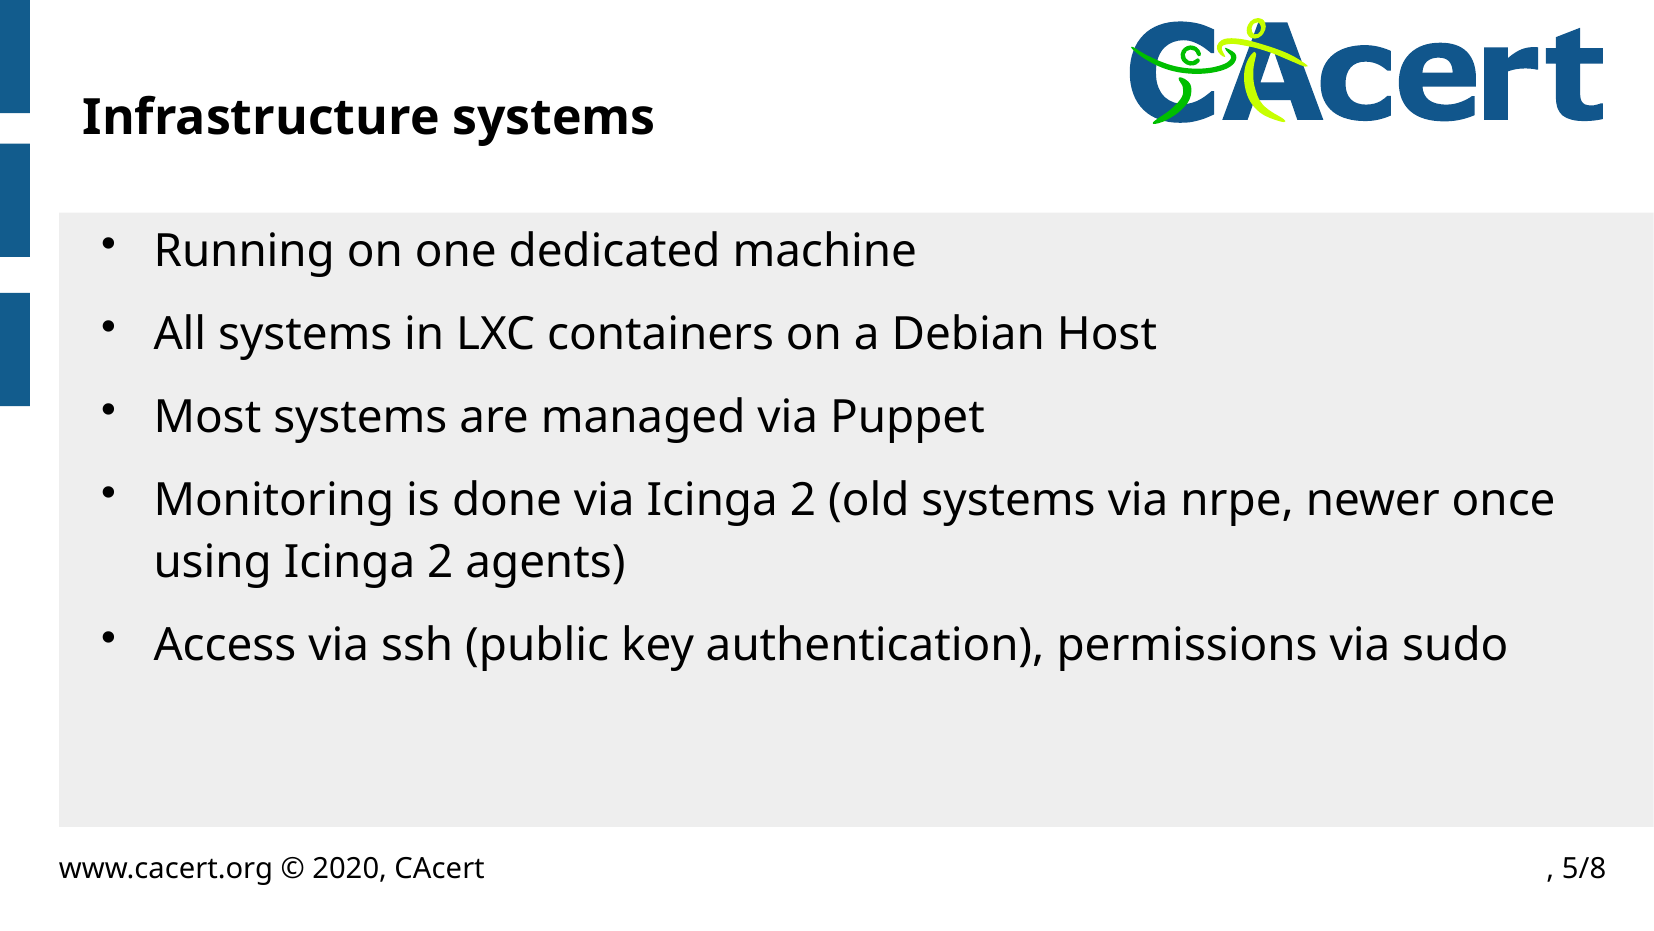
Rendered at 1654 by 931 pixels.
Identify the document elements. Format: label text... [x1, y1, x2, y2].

list Running on one dedicated machine All systems in LXC containers on a Debian Host Most systems are managed via Puppet Monitoring is done via Icinga 2 (old systems via nrpe, newer once using Icinga 2 agents) Access via ssh (public key authentication), permissions via sudo [82, 217, 1571, 758]
title Infrastructure systems [82, 37, 1075, 193]
